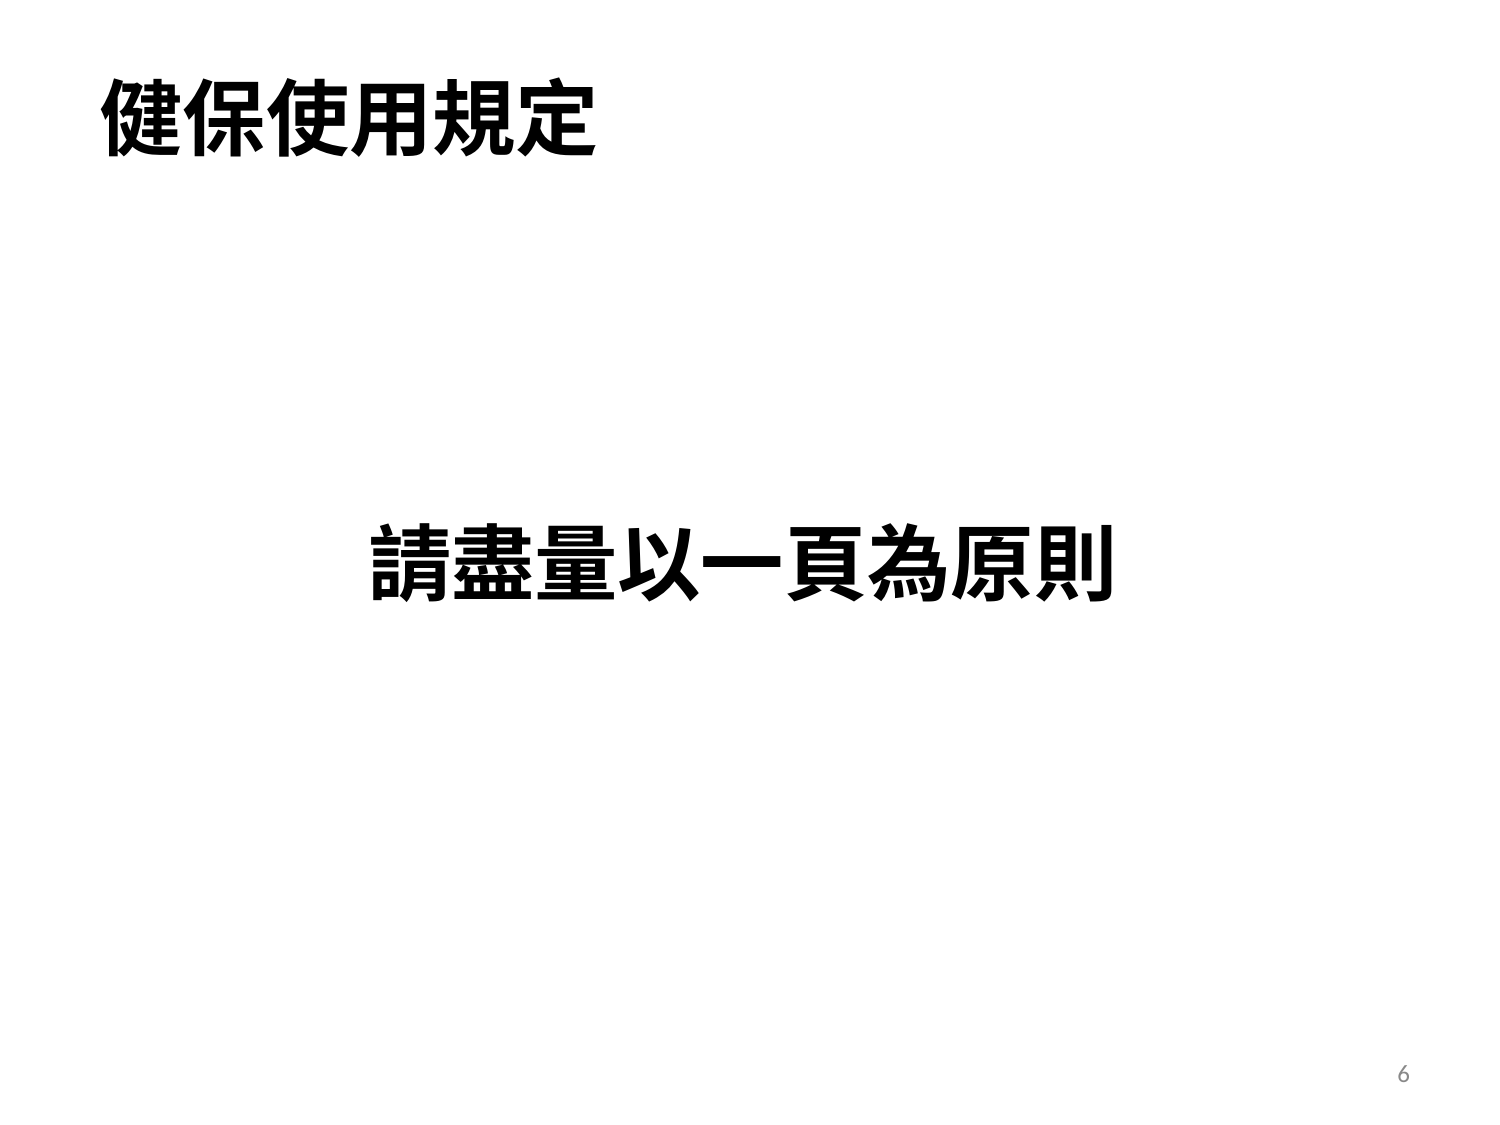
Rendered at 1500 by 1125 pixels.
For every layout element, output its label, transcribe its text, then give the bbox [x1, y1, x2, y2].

text_box 健保使用規定 [84, 58, 615, 175]
text_box <編號> [1074, 1042, 1426, 1103]
text_box 請盡量以一頁為原則 [353, 503, 1133, 619]
